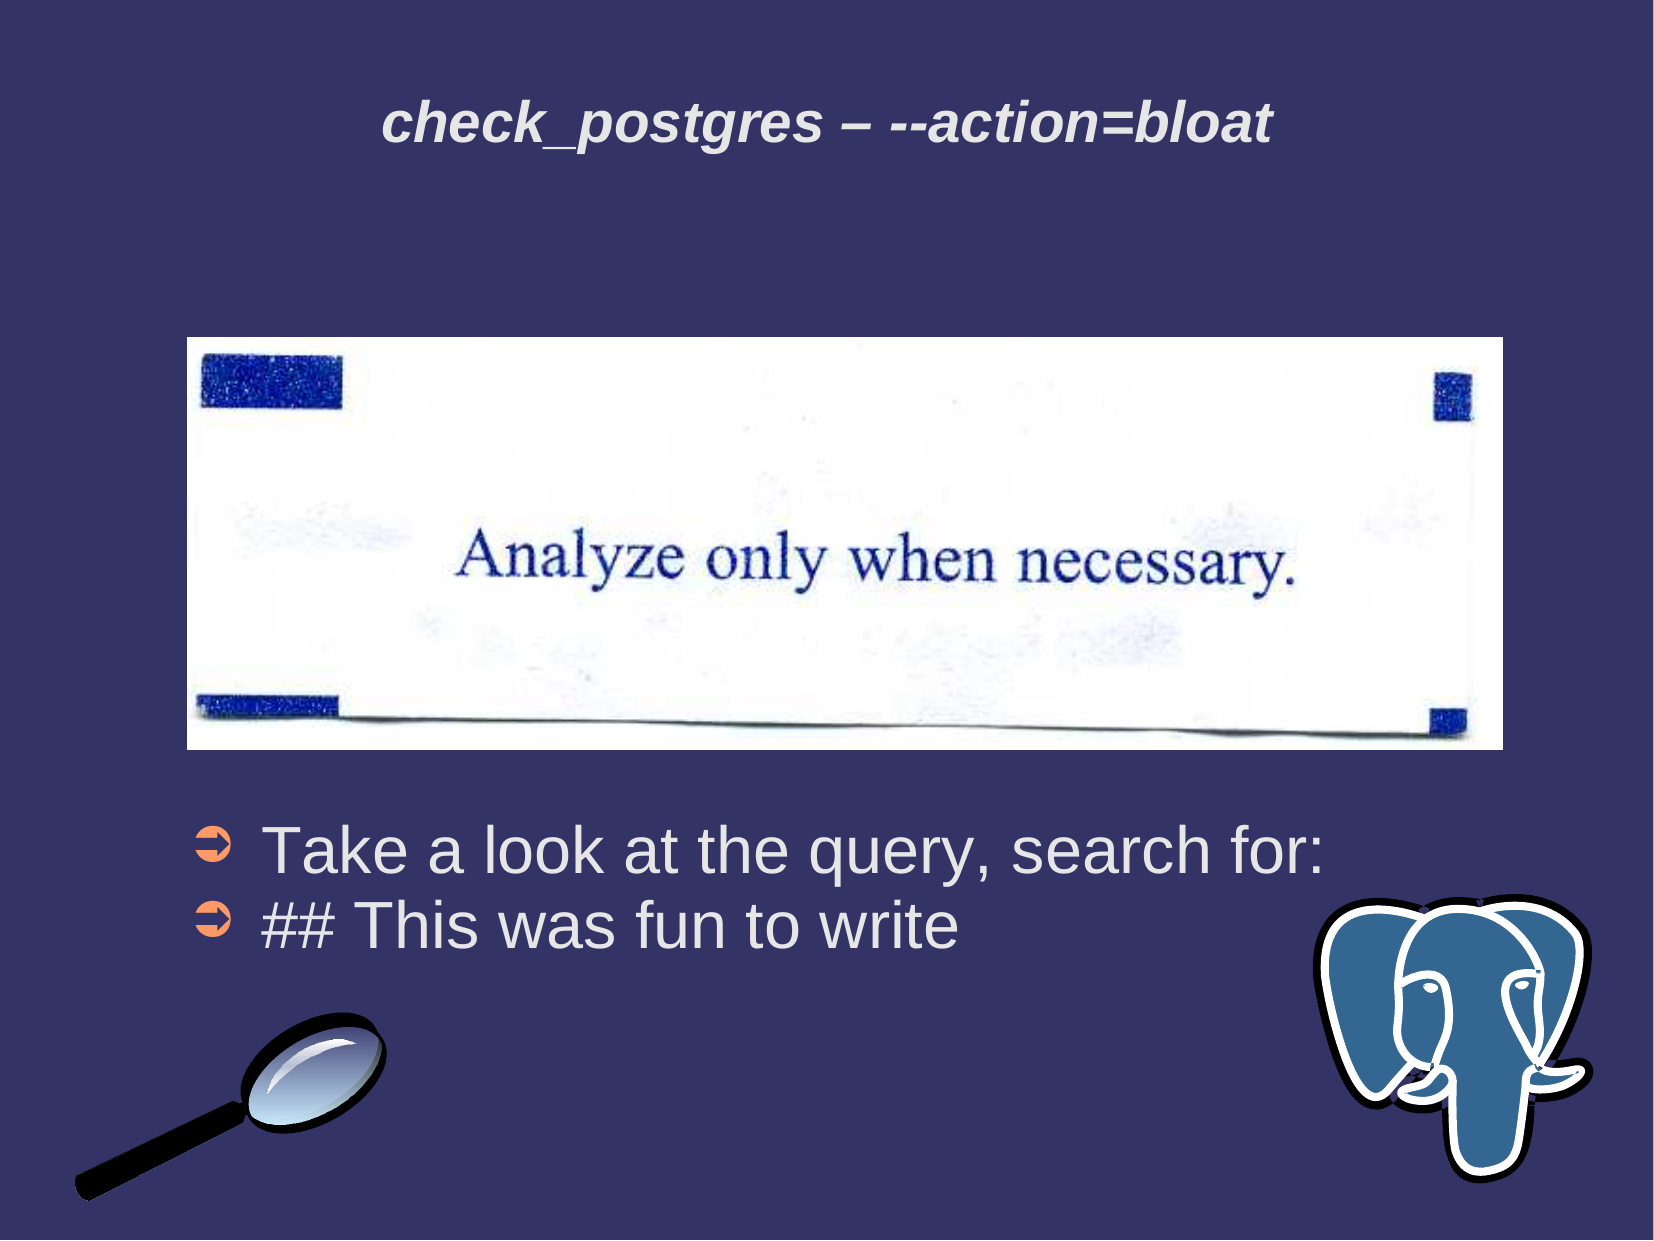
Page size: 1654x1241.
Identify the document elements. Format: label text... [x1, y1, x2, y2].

list Take a look at the query, search for: ## This was fun to write [178, 364, 1570, 1184]
title check_postgres – --action=bloat [121, 19, 1534, 227]
picture [187, 337, 1503, 751]
